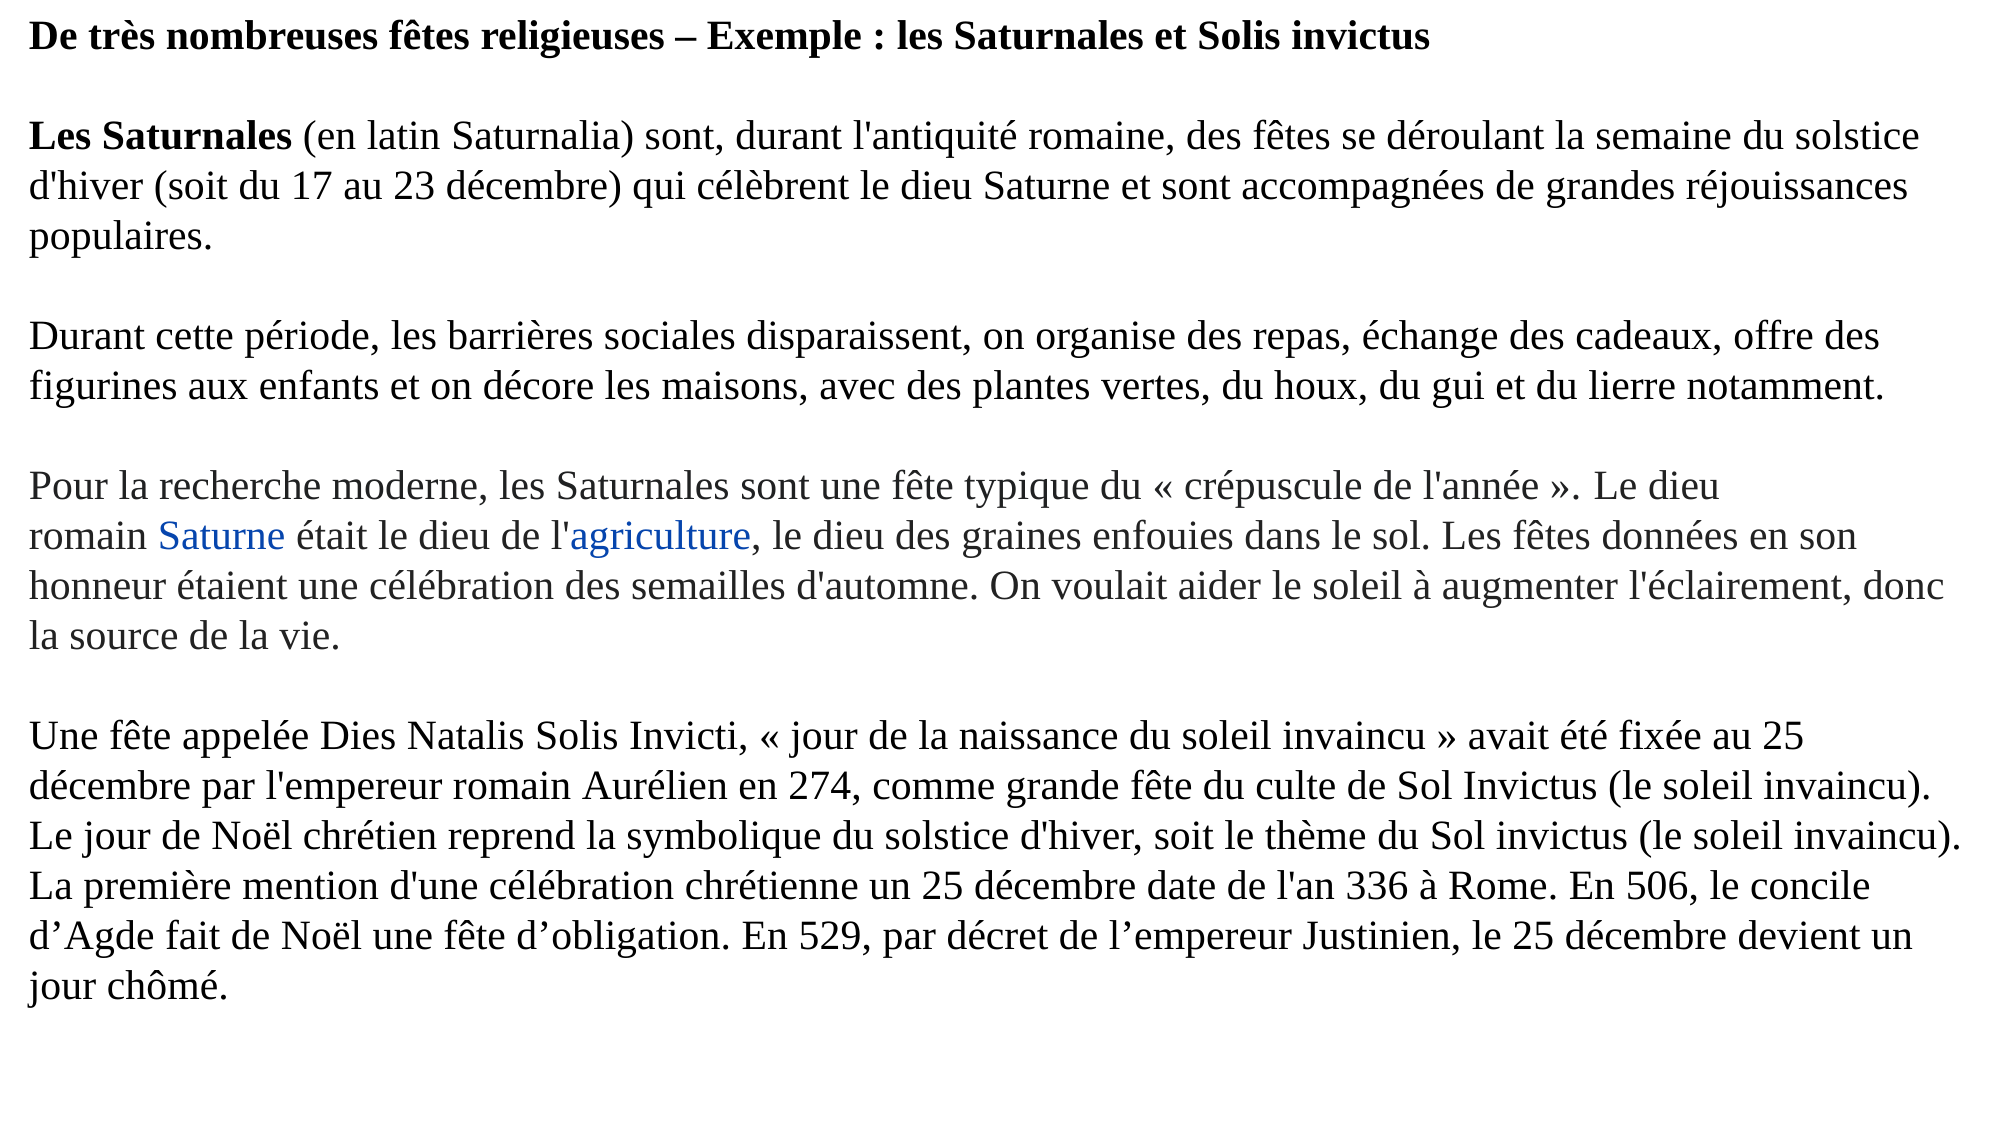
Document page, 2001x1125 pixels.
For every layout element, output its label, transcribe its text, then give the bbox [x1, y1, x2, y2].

text_box De très nombreuses fêtes religieuses – Exemple : les Saturnales et Solis invictus Les Saturnales (en latin Saturnalia) sont, durant l'antiquité romaine, des fêtes se déroulant la semaine du solstice d'hiver (soit du 17 au 23 décembre) qui célèbrent le dieu Saturne et sont accompagnées de grandes réjouissances populaires. Durant cette période, les barrières sociales disparaissent, on organise des repas, échange des cadeaux, offre des figurines aux enfants et on décore les maisons, avec des plantes vertes, du houx, du gui et du lierre notamment. Pour la recherche moderne, les Saturnales sont une fête typique du « crépuscule de l'année ». Le dieu romain Saturne était le dieu de l'agriculture, le dieu des graines enfouies dans le sol. Les fêtes données en son honneur étaient une célébration des semailles d'automne. On voulait aider le soleil à augmenter l'éclairement, donc la source de la vie. Une fête appelée Dies Natalis Solis Invicti, « jour de la naissance du soleil invaincu » avait été fixée au 25 décembre par l'empereur romain Aurélien en 274, comme grande fête du culte de Sol Invictus (le soleil invaincu). Le jour de Noël chrétien reprend la symbolique du solstice d'hiver, soit le thème du Sol invictus (le soleil invaincu). La première mention d'une célébration chrétienne un 25 décembre date de l'an 336 à Rome. En 506, le concile d’Agde fait de Noël une fête d’obligation. En 529, par décret de l’empereur Justinien, le 25 décembre devient un jour chômé. [13, 0, 1987, 1025]
